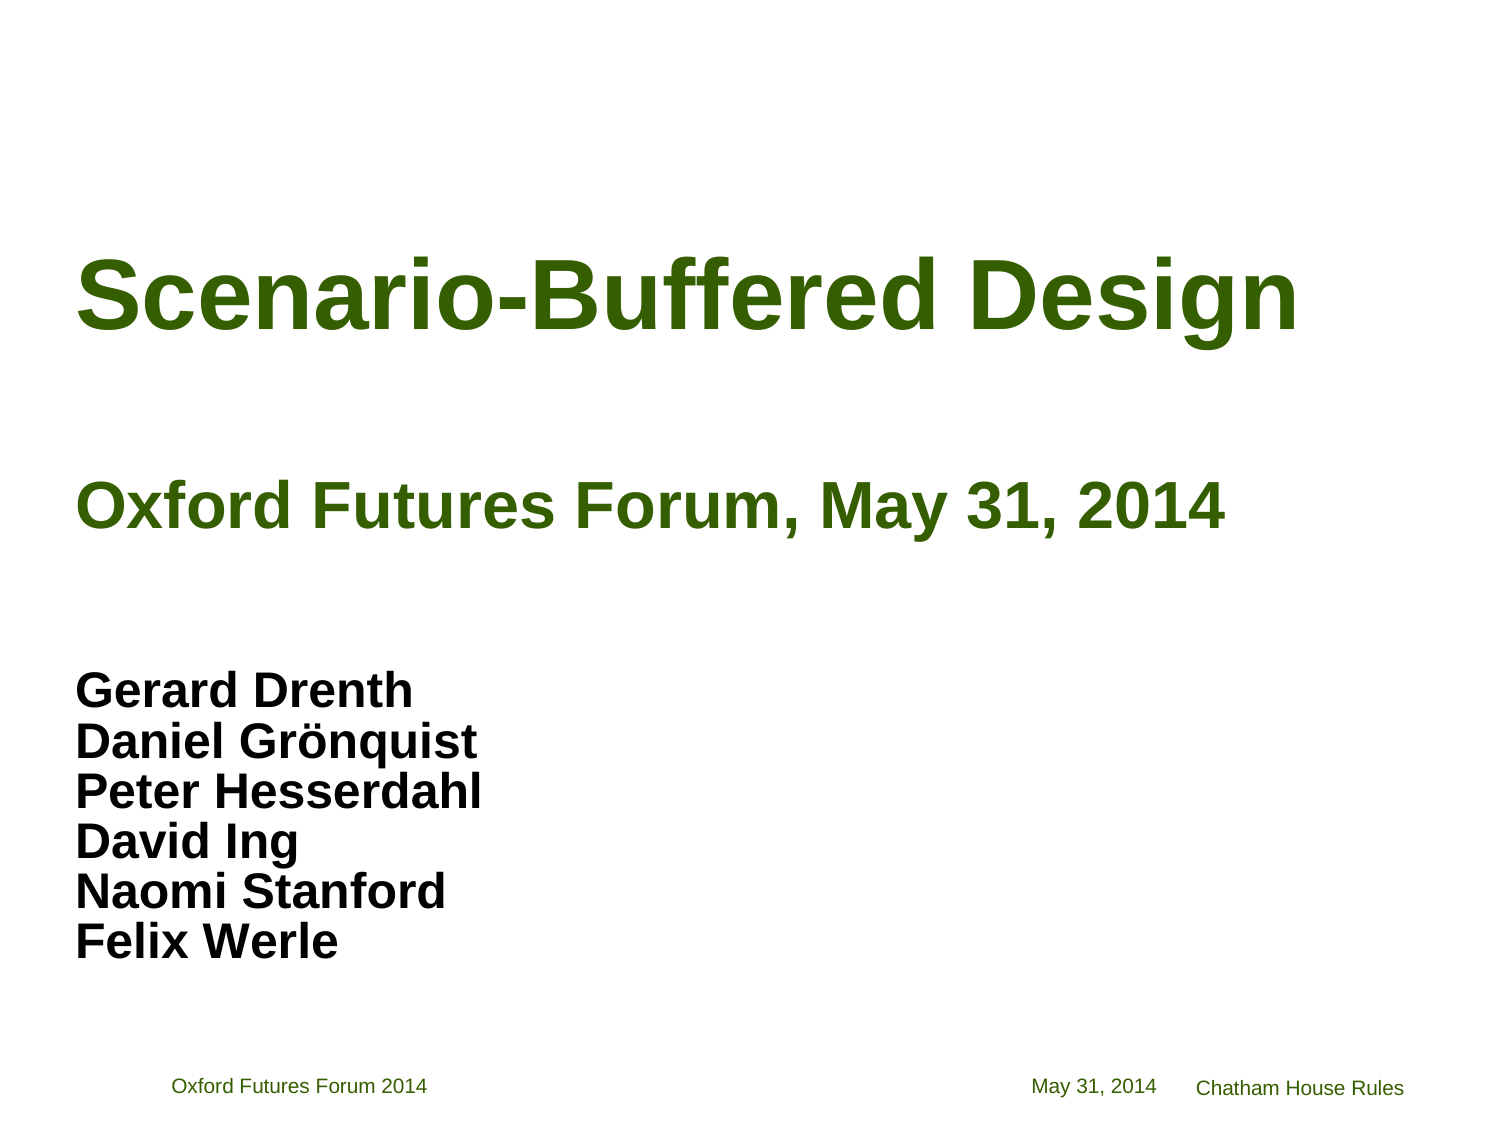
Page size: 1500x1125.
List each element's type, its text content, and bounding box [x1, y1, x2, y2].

subtitle Scenario-Buffered Design Oxford Futures Forum, May 31, 2014 Gerard Drenth Daniel Grönquist Peter Hesserdahl David Ing Naomi Stanford Felix Werle [75, 224, 1426, 993]
